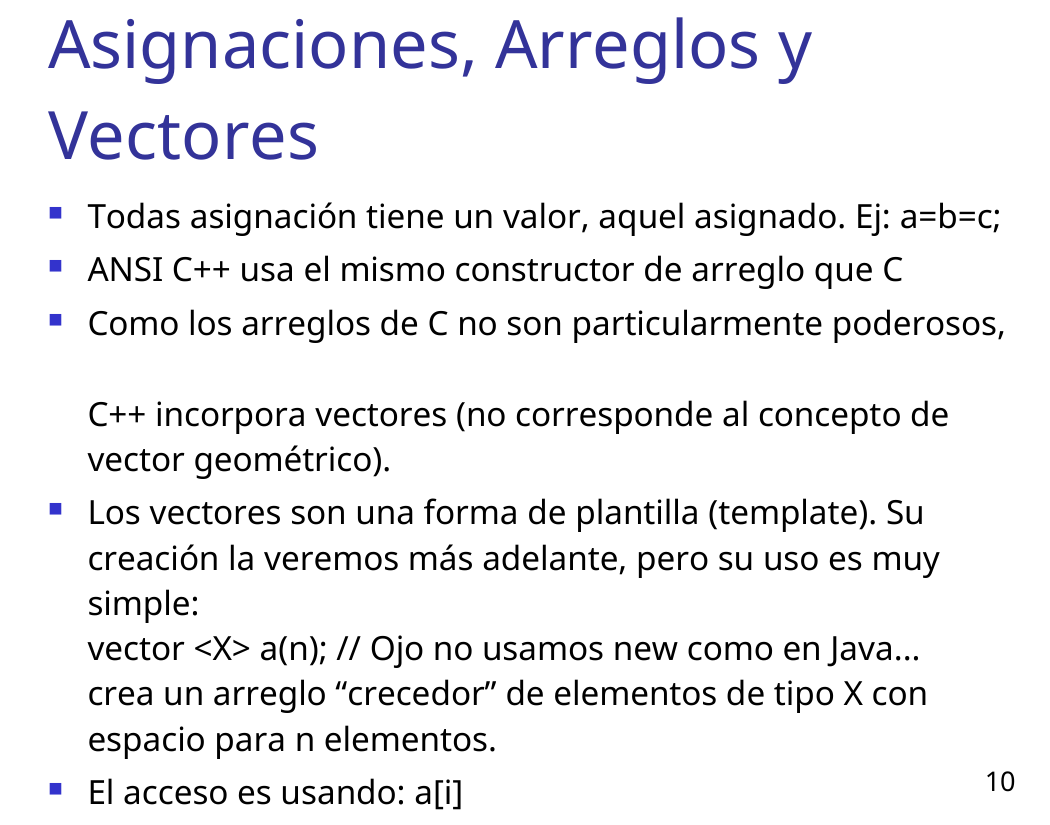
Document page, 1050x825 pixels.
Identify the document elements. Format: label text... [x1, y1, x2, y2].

list Todas asignación tiene un valor, aquel asignado. Ej: a=b=c; ANSI C++ usa el mismo constructor de arreglo que C Como los arreglos de C no son particularmente poderosos, C++ incorpora vectores (no corresponde al concepto de vector geométrico). Los vectores son una forma de plantilla (template). Su creación la veremos más adelante, pero su uso es muy simple: vector <X> a(n); // Ojo no usamos new como en Java... crea un arreglo “crecedor” de elementos de tipo X con espacio para n elementos. El acceso es usando: a[i] [37, 187, 1023, 739]
title Asignaciones, Arreglos y Vectores [37, 25, 1050, 185]
